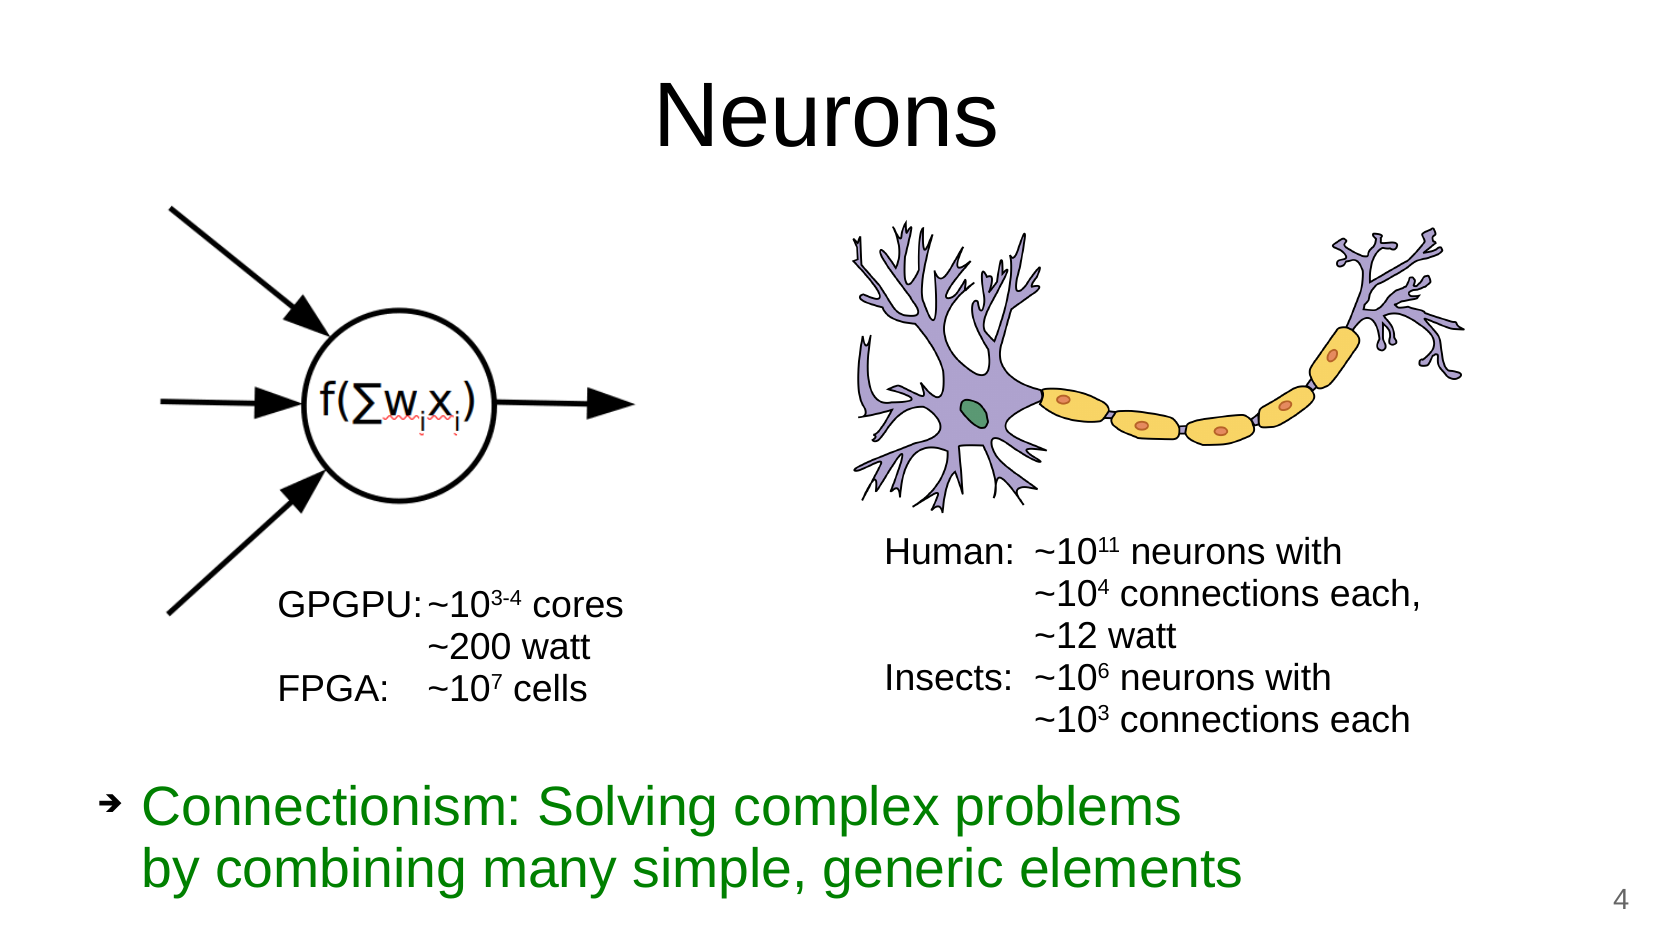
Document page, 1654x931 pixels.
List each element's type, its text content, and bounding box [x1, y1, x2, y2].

picture [150, 187, 644, 627]
text_box GPGPU: ~103-4 cores ~200 watt FPGA: ~107 cells [262, 576, 670, 722]
title Neurons [82, 37, 1571, 193]
picture [801, 154, 1550, 557]
text_box Human: ~1011 neurons with ~104 connections each, ~12 watt Insects: ~106 neurons with ~103 connections each [869, 523, 1495, 756]
list Connectionism: Solving complex problems by combining many simple, generic elements [82, 775, 1571, 901]
